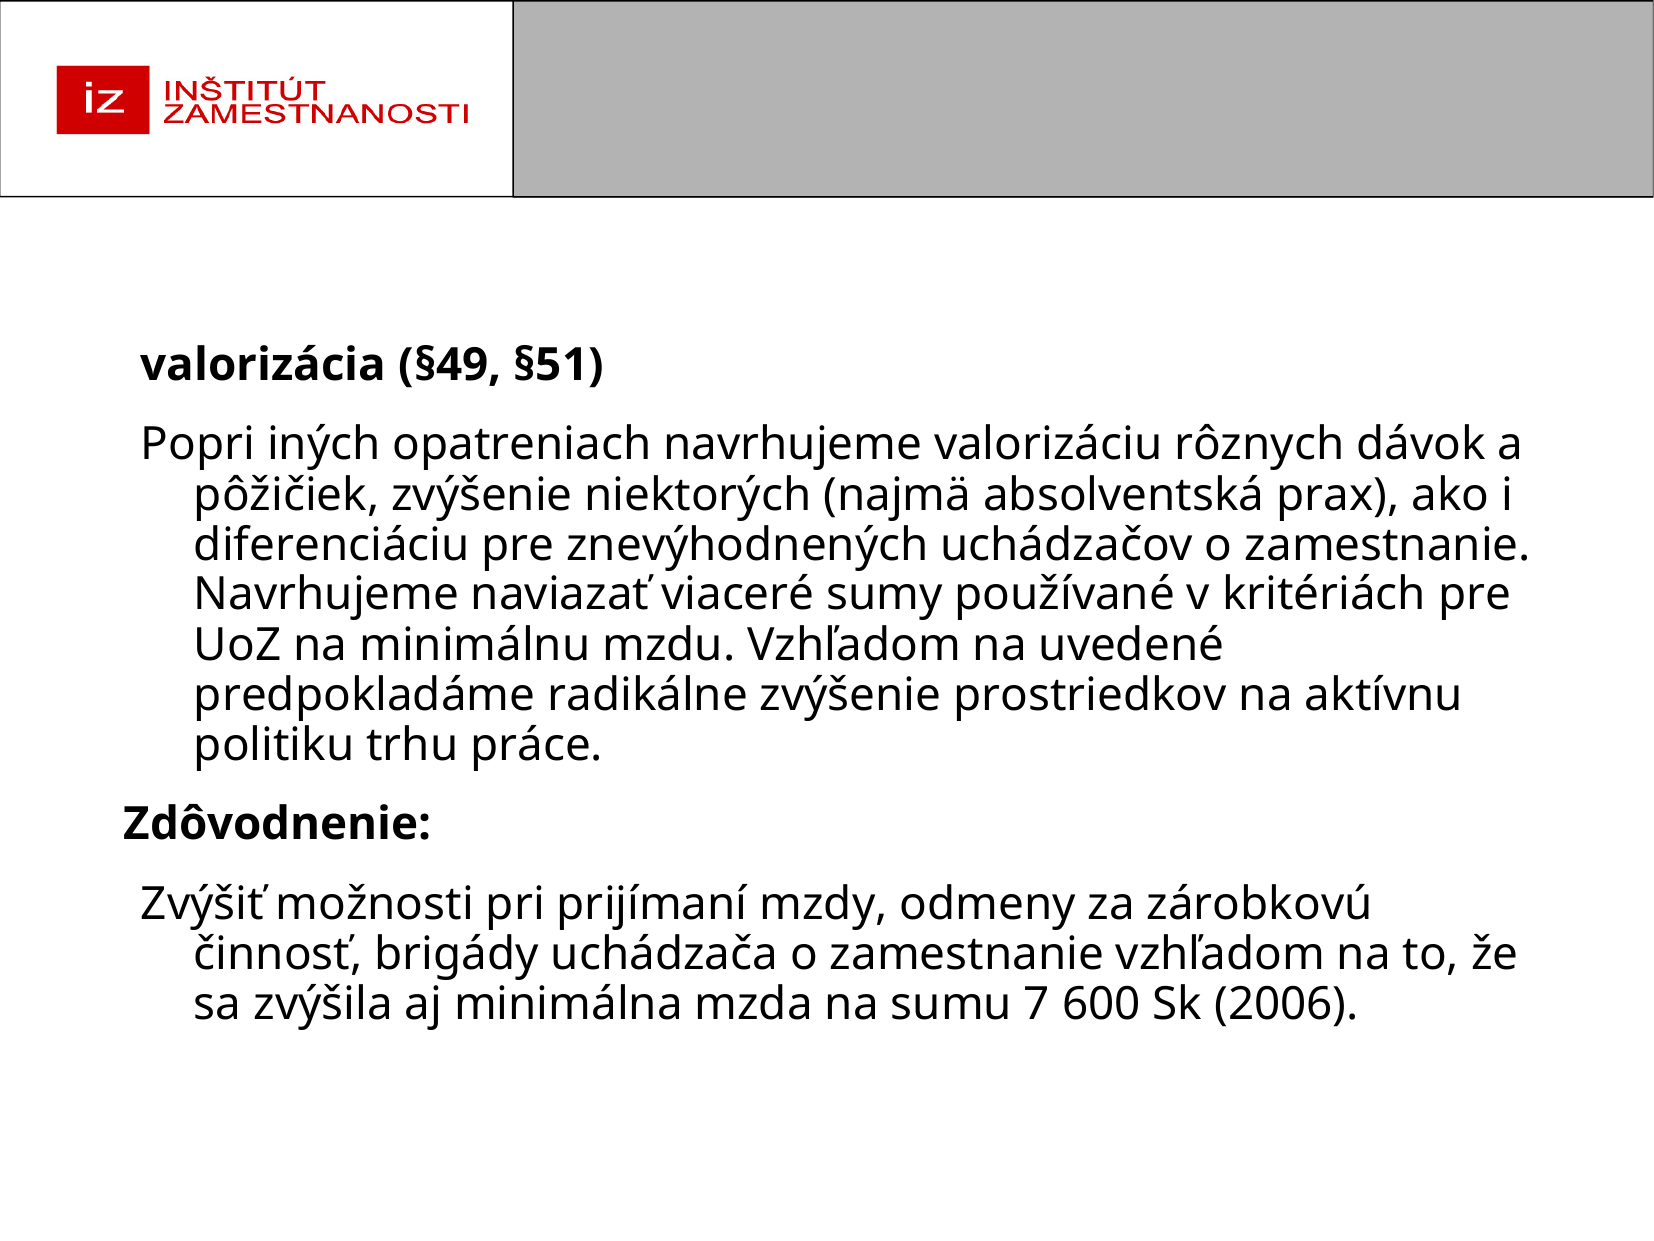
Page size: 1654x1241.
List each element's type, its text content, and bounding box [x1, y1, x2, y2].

list valorizácia (§49, §51) Popri iných opatreniach navrhujeme valorizáciu rôznych dávok a pôžičiek, zvýšenie niektorých (najmä absolventská prax), ako i diferenciáciu pre znevýhodnených uchádzačov o zamestnanie. Navrhujeme naviazať viaceré sumy používané v kritériách pre UoZ na minimálnu mzdu. Vzhľadom na uvedené predpokladáme radikálne zvýšenie prostriedkov na aktívnu politiku trhu práce. Zdôvodnenie: Zvýšiť možnosti pri prijímaní mzdy, odmeny za zárobkovú činnosť, brigády uchádzača o zamestnanie vzhľadom na to, že sa zvýšila aj minimálna mzda na sumu 7 600 Sk (2006). [123, 340, 1536, 1123]
picture [5, 6, 513, 190]
text_box [0, 0, 1654, 197]
